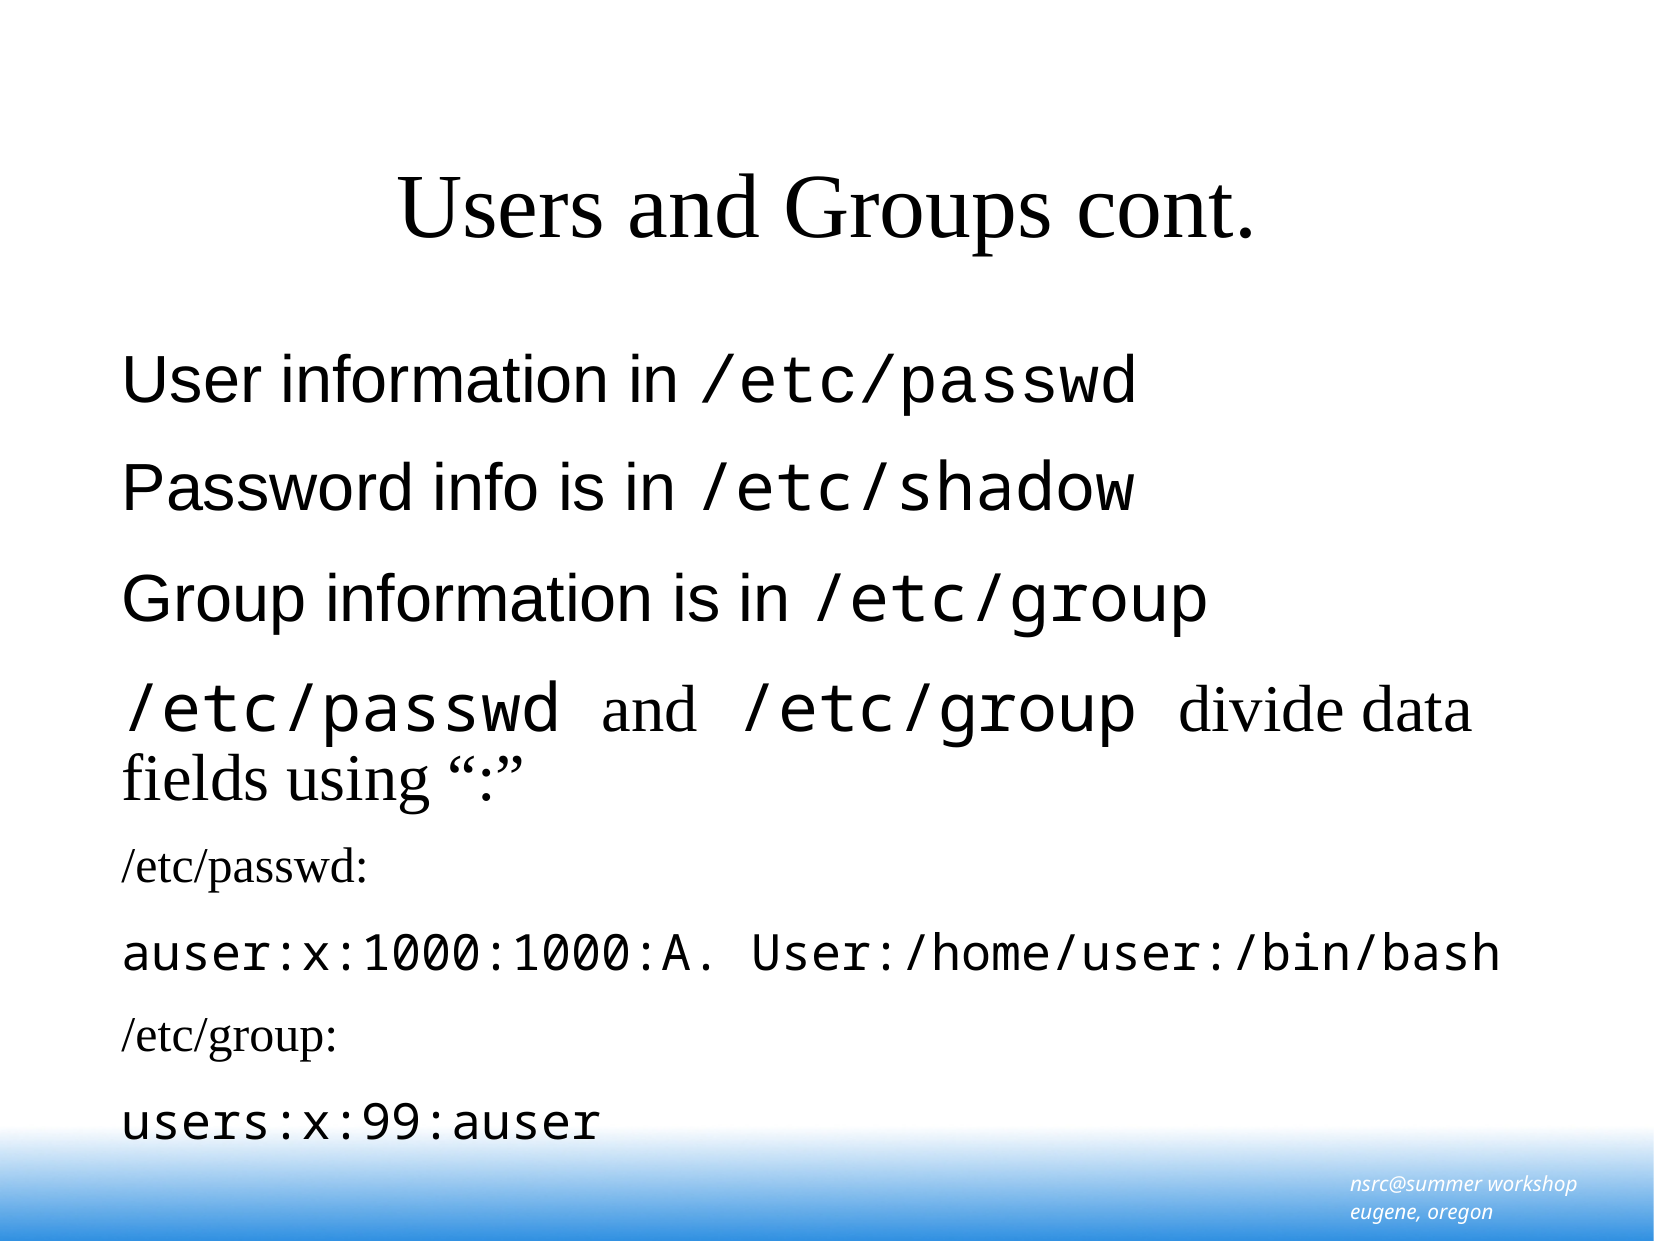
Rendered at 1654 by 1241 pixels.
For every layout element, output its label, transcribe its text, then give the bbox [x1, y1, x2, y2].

list User information in /etc/passwd Password info is in /etc/shadow Group information is in /etc/group /etc/passwd and /etc/group divide data fields using “:” /etc/passwd: auser:x:1000:1000:A. User:/home/user:/bin/bash /etc/group: users:x:99:auser [121, 344, 1534, 1135]
picture [0, 1124, 1654, 1241]
title Users and Groups cont. [121, 102, 1534, 311]
